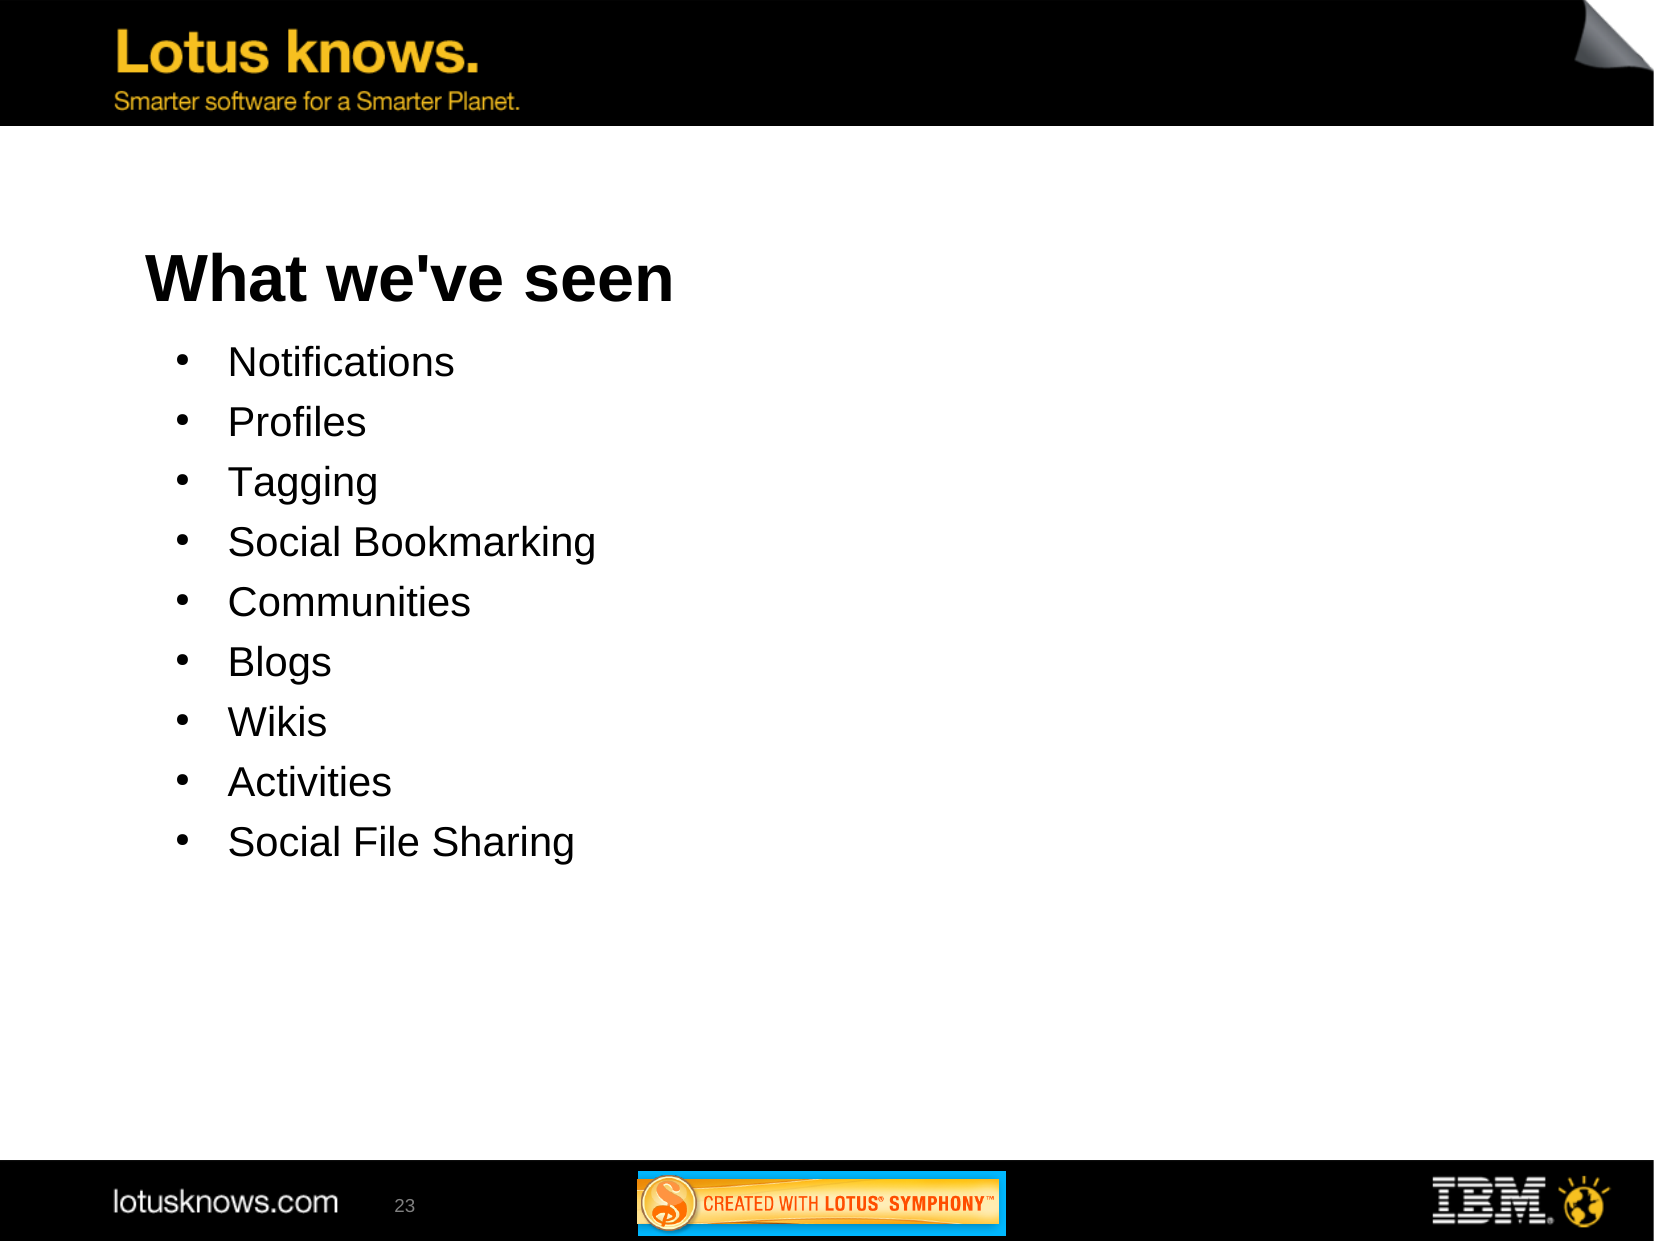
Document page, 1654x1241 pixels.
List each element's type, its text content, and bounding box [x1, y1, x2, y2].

list Notifications Profiles Tagging Social Bookmarking Communities Blogs Wikis Activities Social File Sharing [139, 338, 1552, 988]
title What we've seen [145, 144, 1513, 316]
picture [0, 0, 1654, 126]
picture [0, 1160, 1654, 1241]
